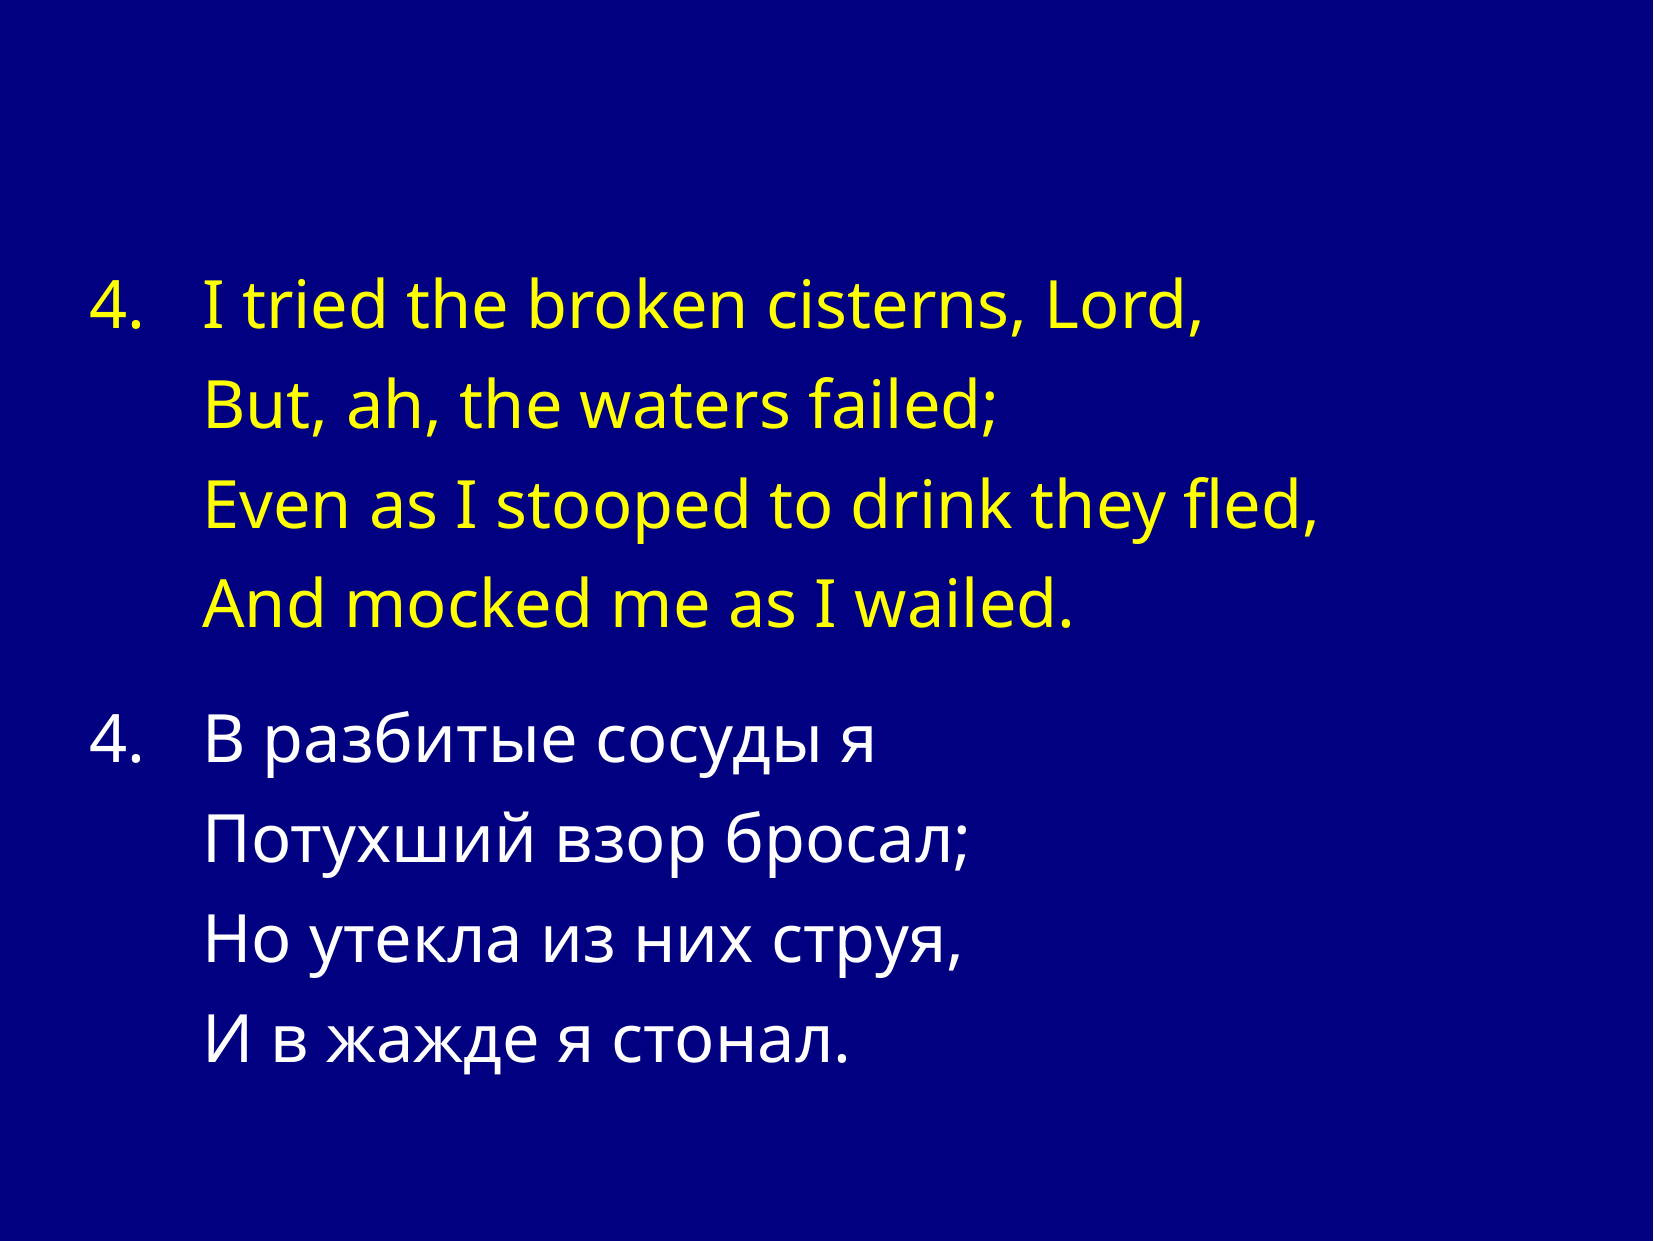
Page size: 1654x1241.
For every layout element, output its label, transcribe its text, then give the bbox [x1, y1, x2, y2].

text_box 4. I tried the broken cisterns, Lord, But, ah, the waters failed; Even as I stooped to drink they fled, And mocked me as I wailed. [75, 150, 1576, 638]
text_box 4. В разбитые сосуды я Потухший взор бросал; Но утекла из них струя, И в жажде я стонал. [75, 675, 1576, 1163]
